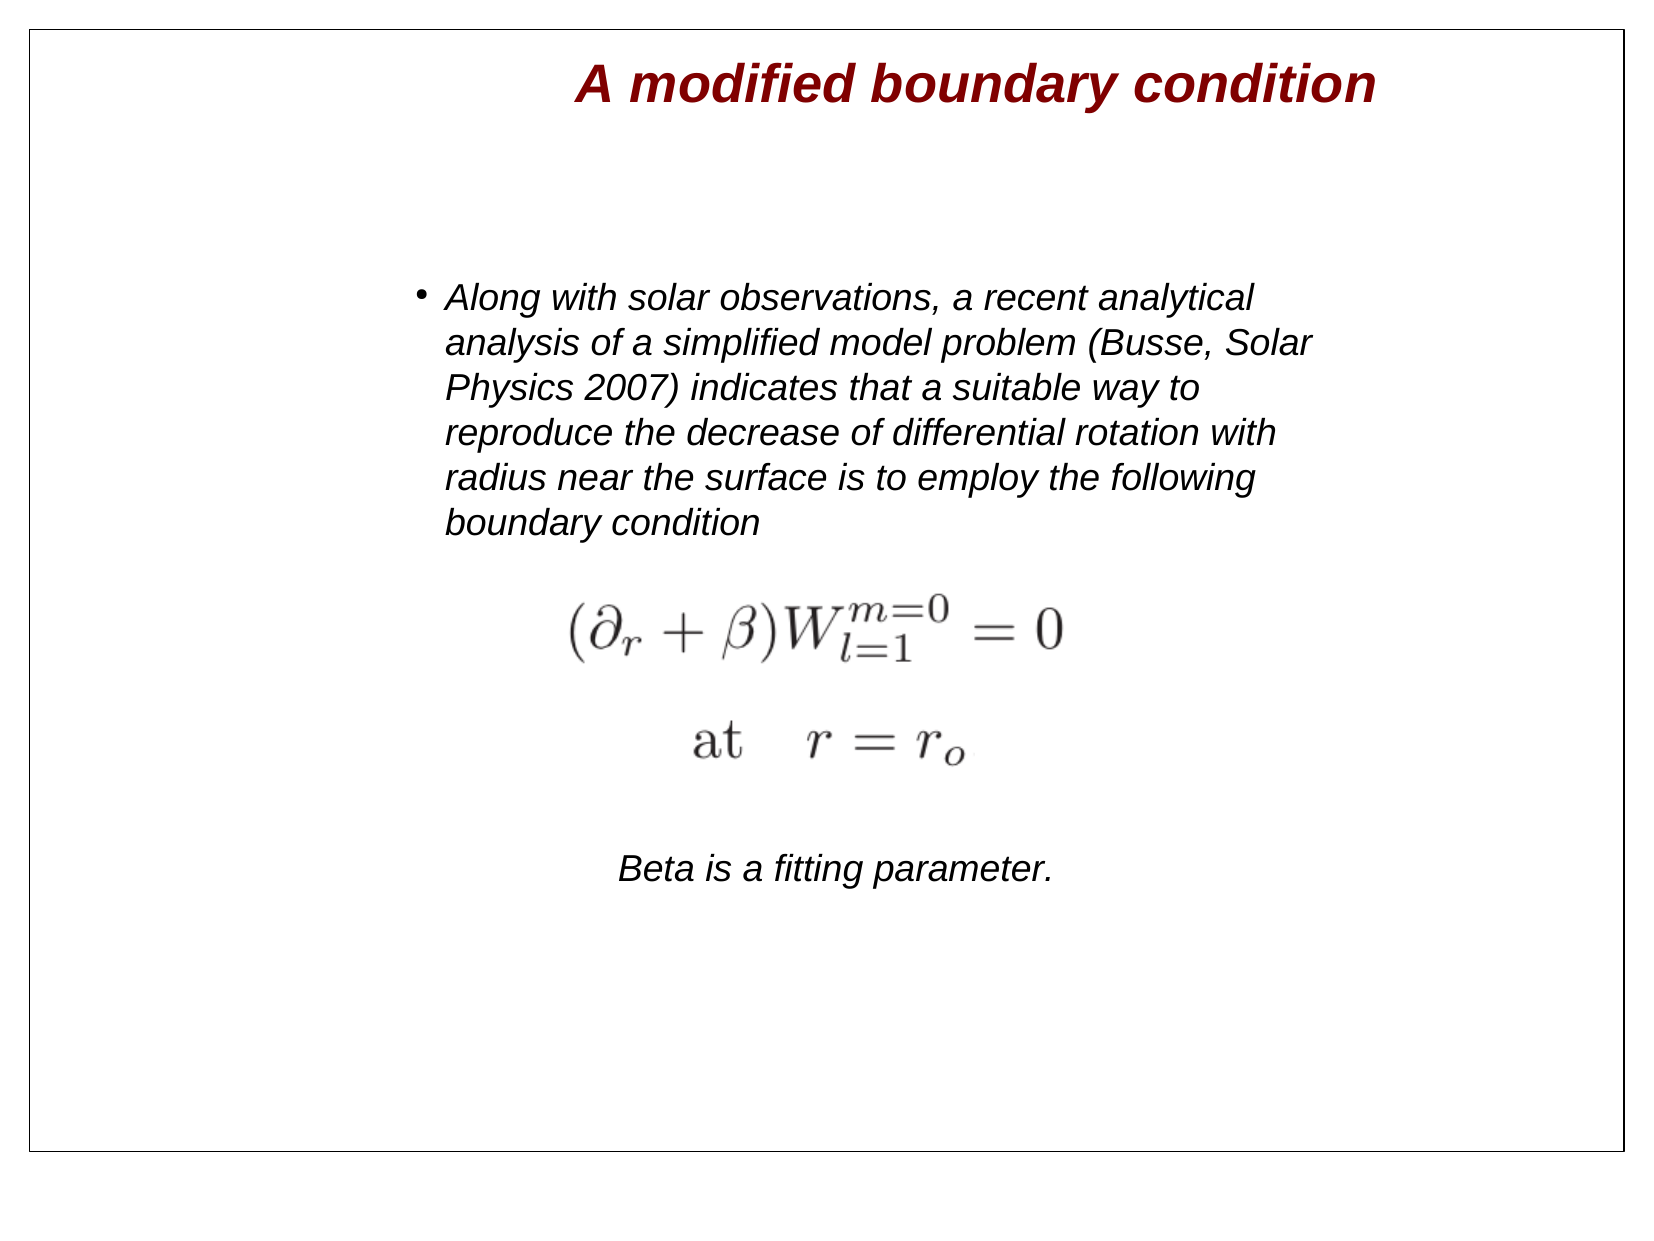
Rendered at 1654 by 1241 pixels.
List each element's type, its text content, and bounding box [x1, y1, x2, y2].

text_box A modified boundary condition [561, 42, 1093, 119]
text_box Beta is a fitting parameter. [589, 836, 1057, 894]
picture [551, 574, 1096, 686]
text_box Along with solar observations, a recent analytical analysis of a simplified model problem (Busse, Solar Physics 2007) indicates that a suitable way to reproduce the decrease of differential rotation with radius near the surface is to employ the following boundary condition [400, 265, 1388, 532]
picture [671, 693, 975, 782]
